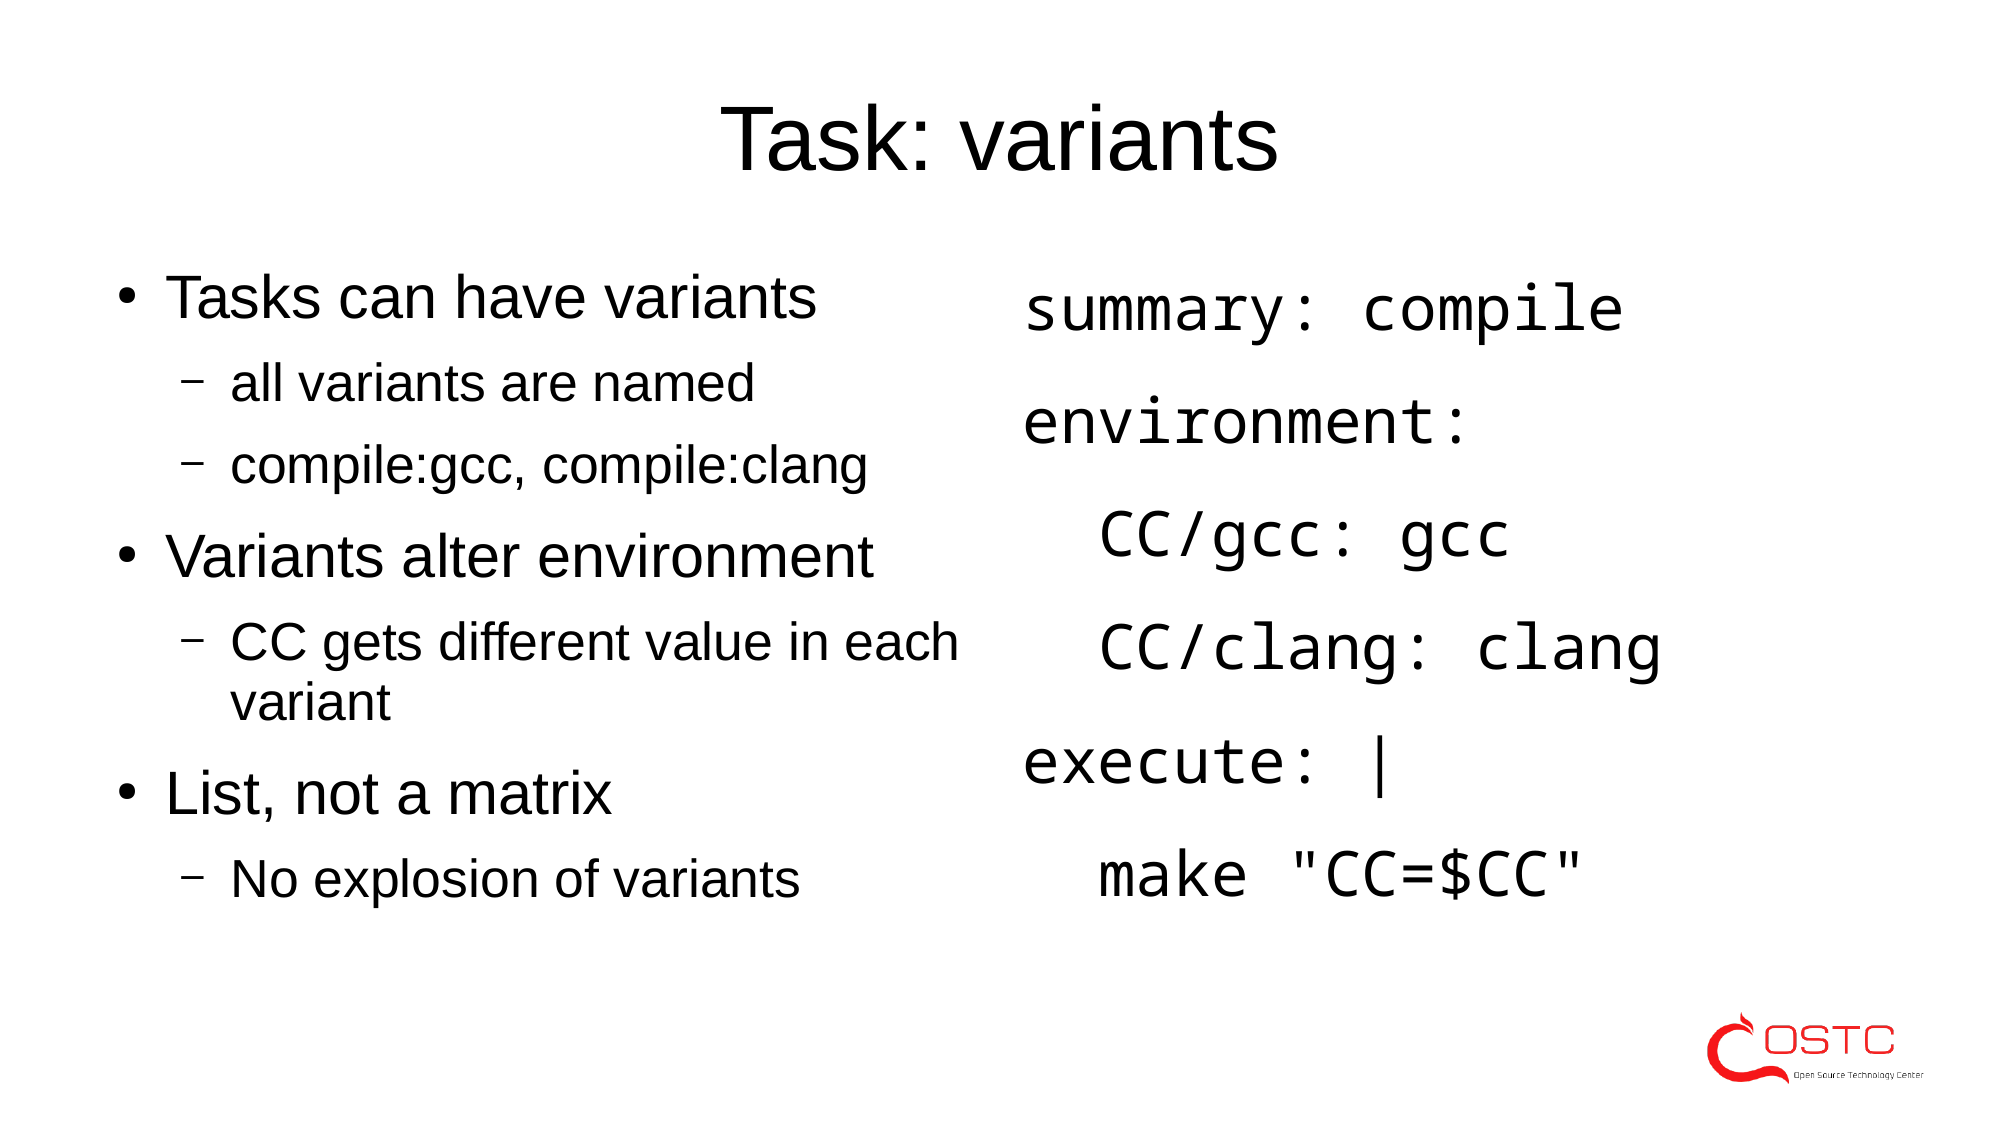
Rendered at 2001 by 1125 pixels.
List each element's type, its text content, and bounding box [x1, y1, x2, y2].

list summary: compile environment: CC/gcc: gcc CC/clang: clang execute: | make "CC=$CC" [1022, 263, 1902, 916]
title Task: variants [100, 44, 1901, 233]
picture [1643, 933, 2001, 1125]
list Tasks can have variants all variants are named compile:gcc, compile:clang Variants alter environment CC gets different value in each variant List, not a matrix No explosion of variants [100, 263, 979, 916]
